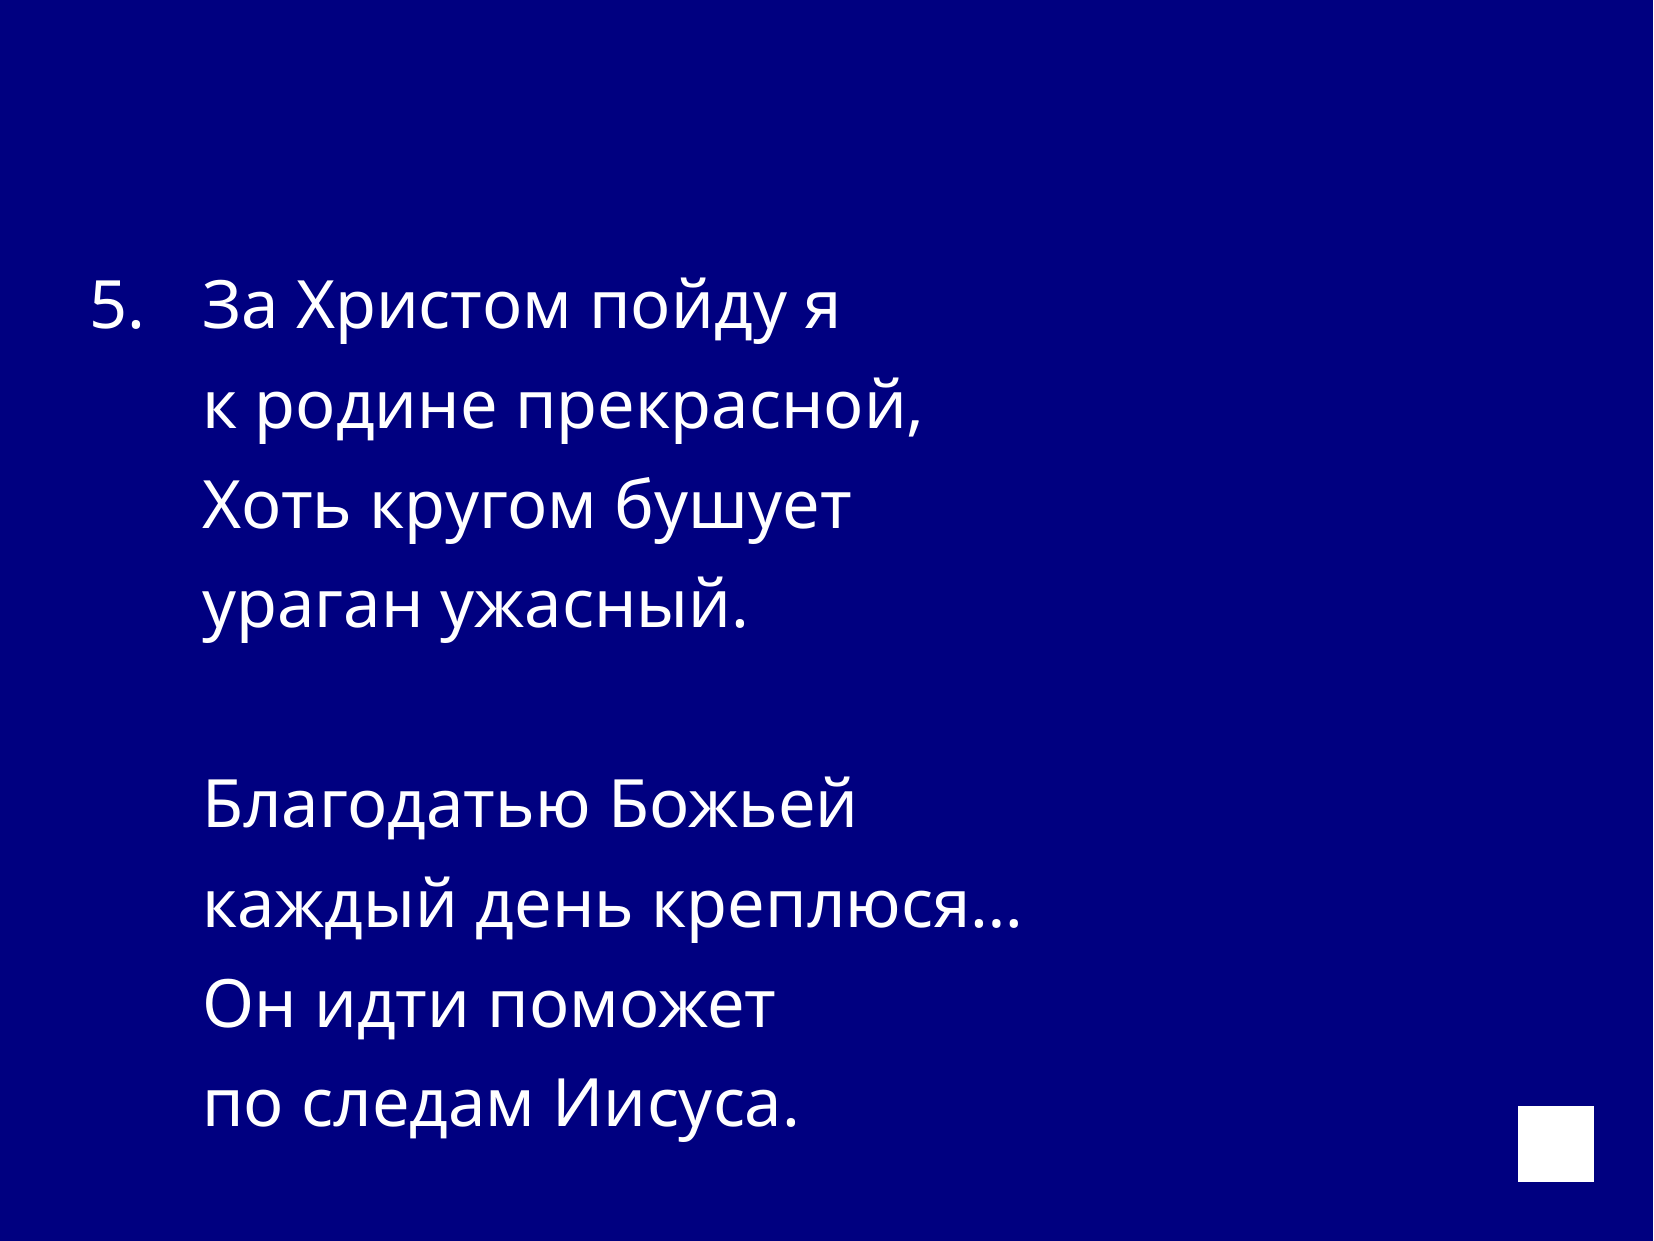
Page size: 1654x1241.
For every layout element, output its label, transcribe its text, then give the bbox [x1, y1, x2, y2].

text_box 5. За Христом пойду я к родине прекрасной, Хоть кругом бушует ураган ужасный. Благодатью Божьей каждый день креплюся… Он идти поможет по следам Иисуса. [75, 150, 1576, 1163]
text_box [1518, 1106, 1594, 1182]
